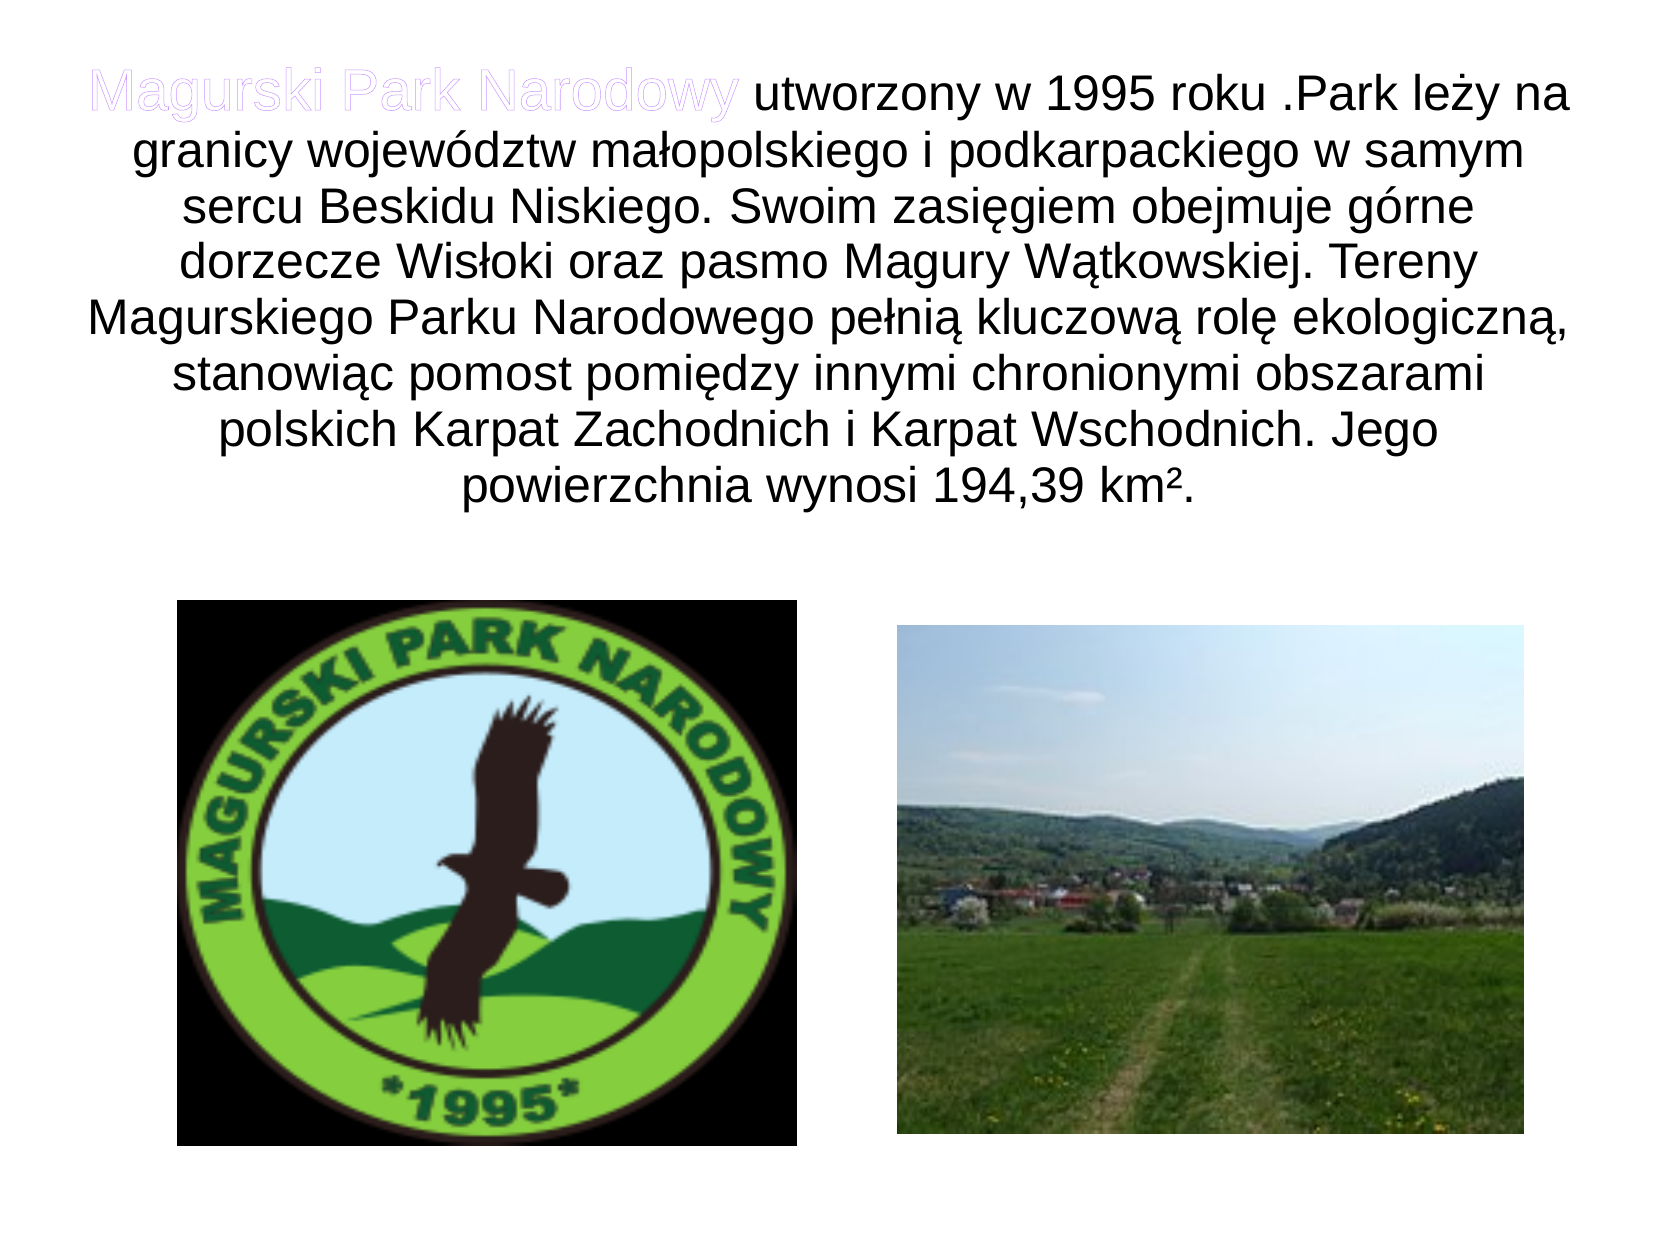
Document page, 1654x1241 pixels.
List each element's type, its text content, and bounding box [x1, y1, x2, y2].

title Magurski Park Narodowy utworzony w 1995 roku .Park leży na granicy województw małopolskiego i podkarpackiego w samym sercu Beskidu Niskiego. Swoim zasięgiem obejmuje górne dorzecze Wisłoki oraz pasmo Magury Wątkowskiej. Tereny Magurskiego Parku Narodowego pełnią kluczową rolę ekologiczną, stanowiąc pomost pomiędzy innymi chronionymi obszarami polskich Karpat Zachodnich i Karpat Wschodnich. Jego powierzchnia wynosi 194,39 km². [85, 57, 1574, 513]
picture [177, 600, 797, 1146]
picture [897, 625, 1524, 1134]
